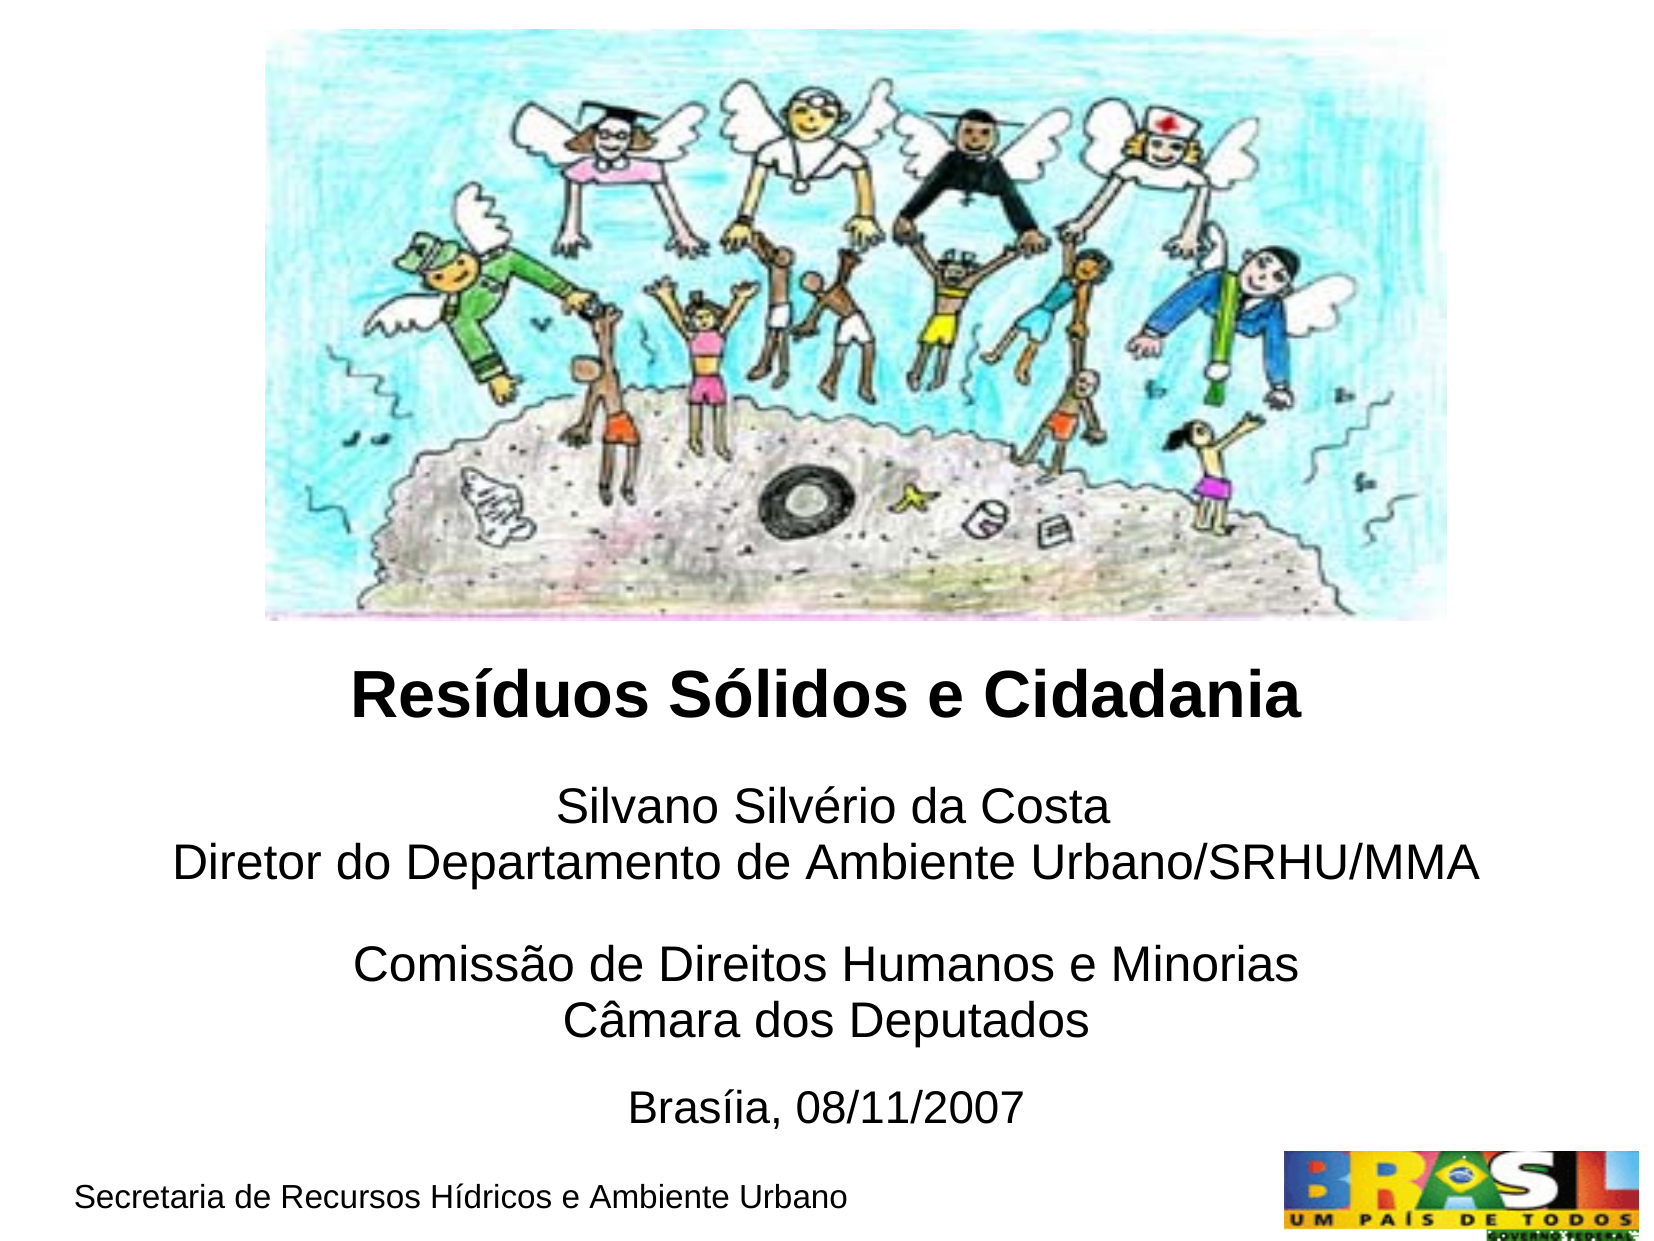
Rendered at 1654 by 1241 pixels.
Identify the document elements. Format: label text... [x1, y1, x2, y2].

picture [1284, 1151, 1639, 1241]
text_box Secretaria de Recursos Hídricos e Ambiente Urbano [59, 1171, 865, 1224]
text_box Resíduos Sólidos e Cidadania Silvano Silvério da Costa Diretor do Departamento de Ambiente Urbano/SRHU/MMA Comissão de Direitos Humanos e Minorias Câmara dos Deputados Brasíia, 08/11/2007 [157, 649, 1536, 1198]
picture [265, 29, 1447, 621]
